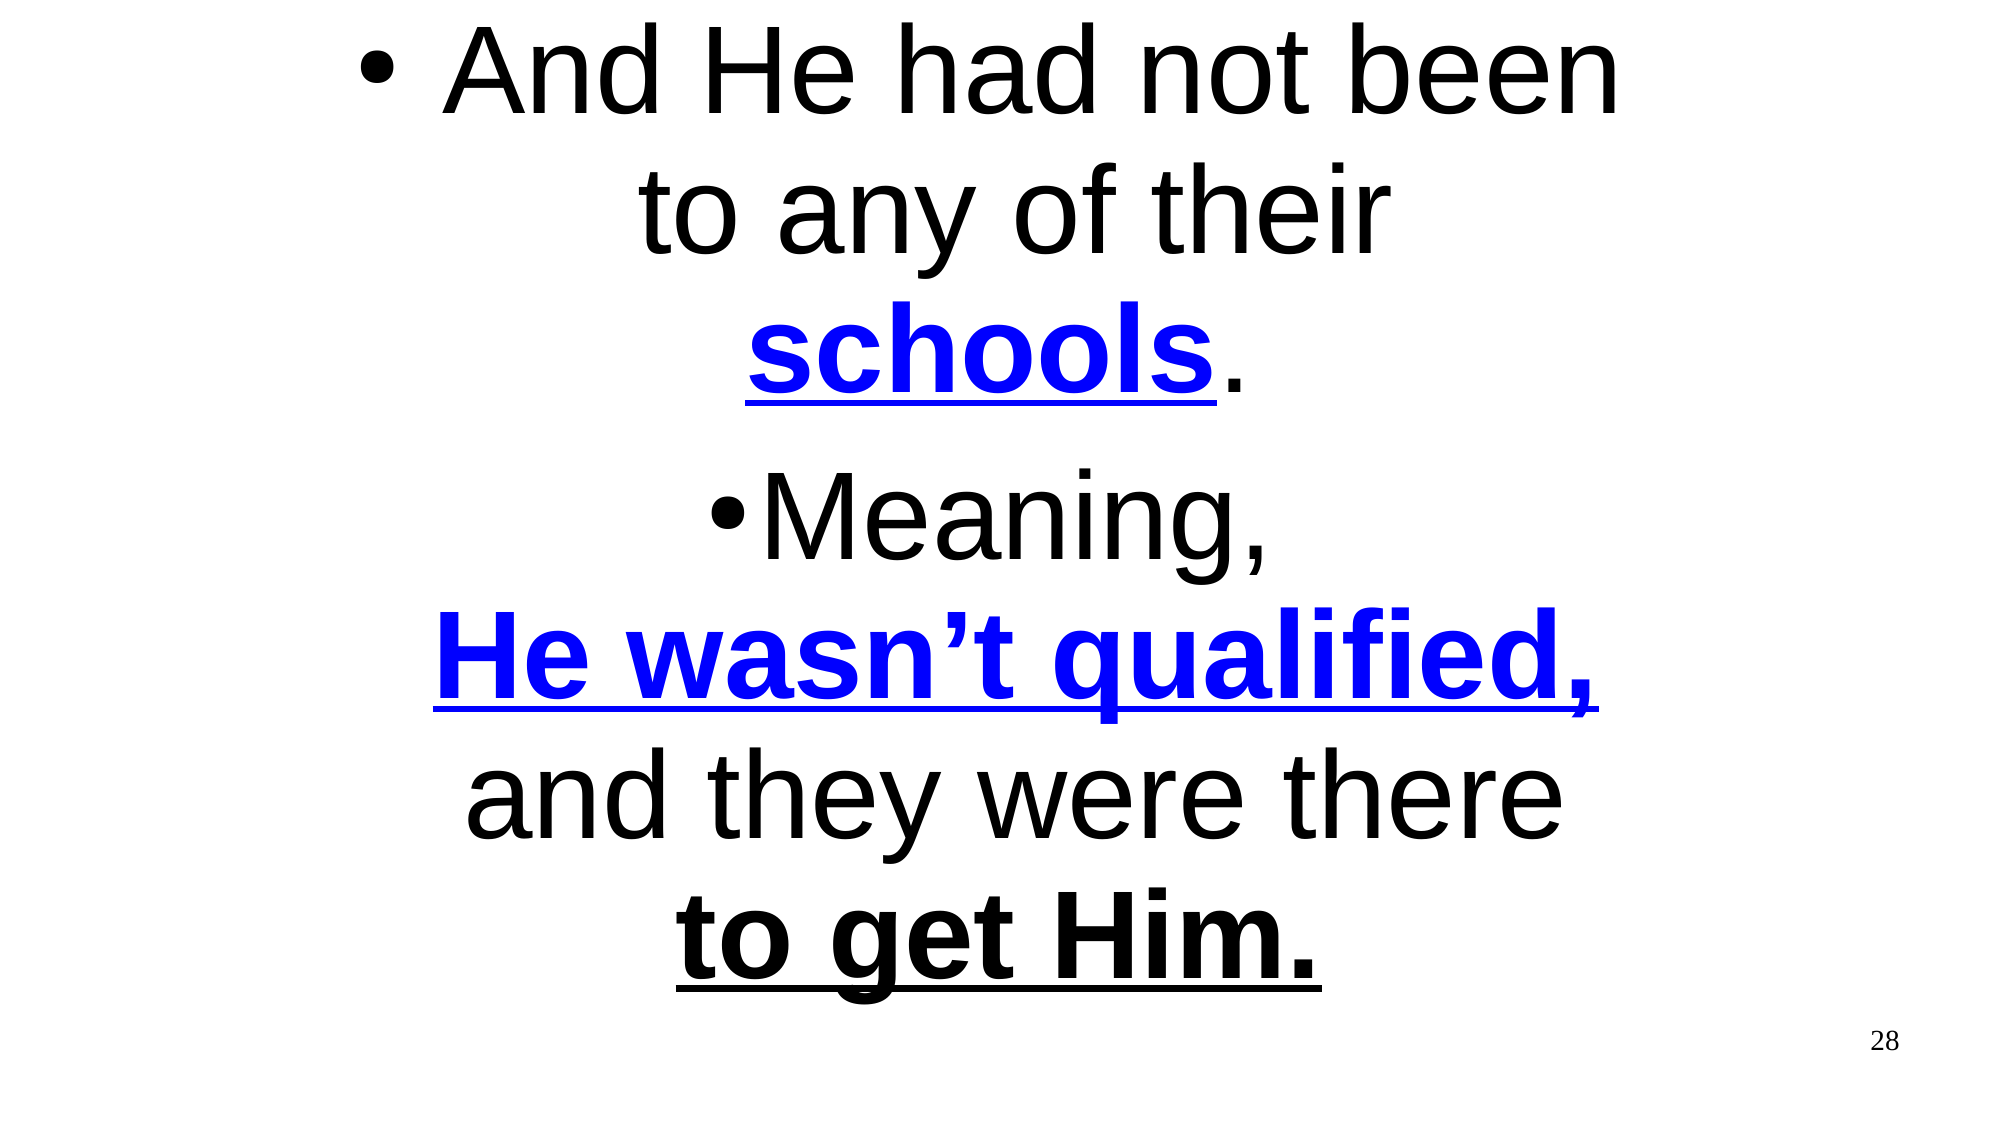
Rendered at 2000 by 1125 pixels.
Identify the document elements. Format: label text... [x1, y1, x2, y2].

list And He had not been to any of their schools. Meaning, He wasn’t qualified, and they were there to get Him. [0, 0, 1996, 1123]
